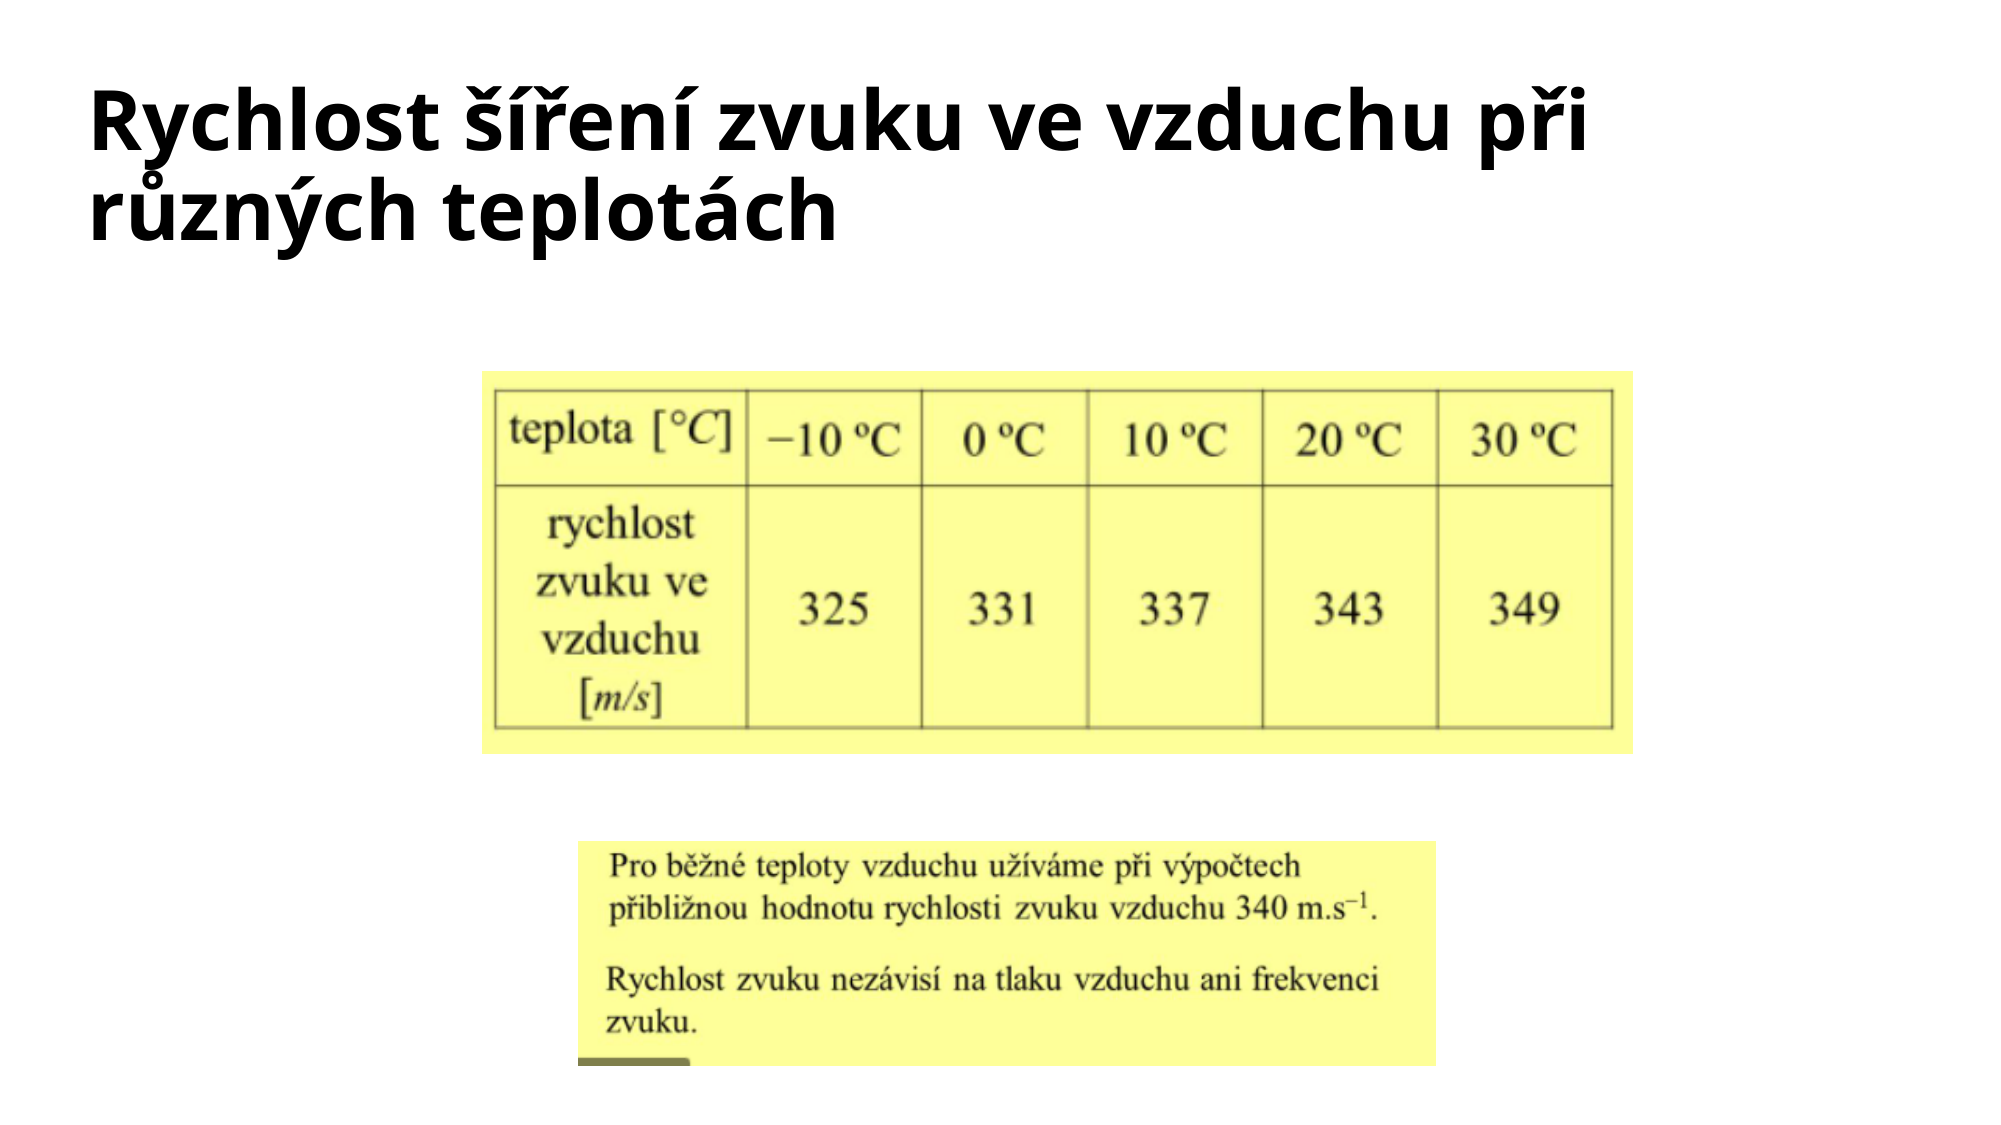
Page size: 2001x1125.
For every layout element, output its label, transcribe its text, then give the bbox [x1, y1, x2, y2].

picture [578, 841, 1436, 1066]
picture [482, 371, 1633, 754]
title Rychlost šíření zvuku ve vzduchu při různých teplotách [72, 59, 1944, 278]
